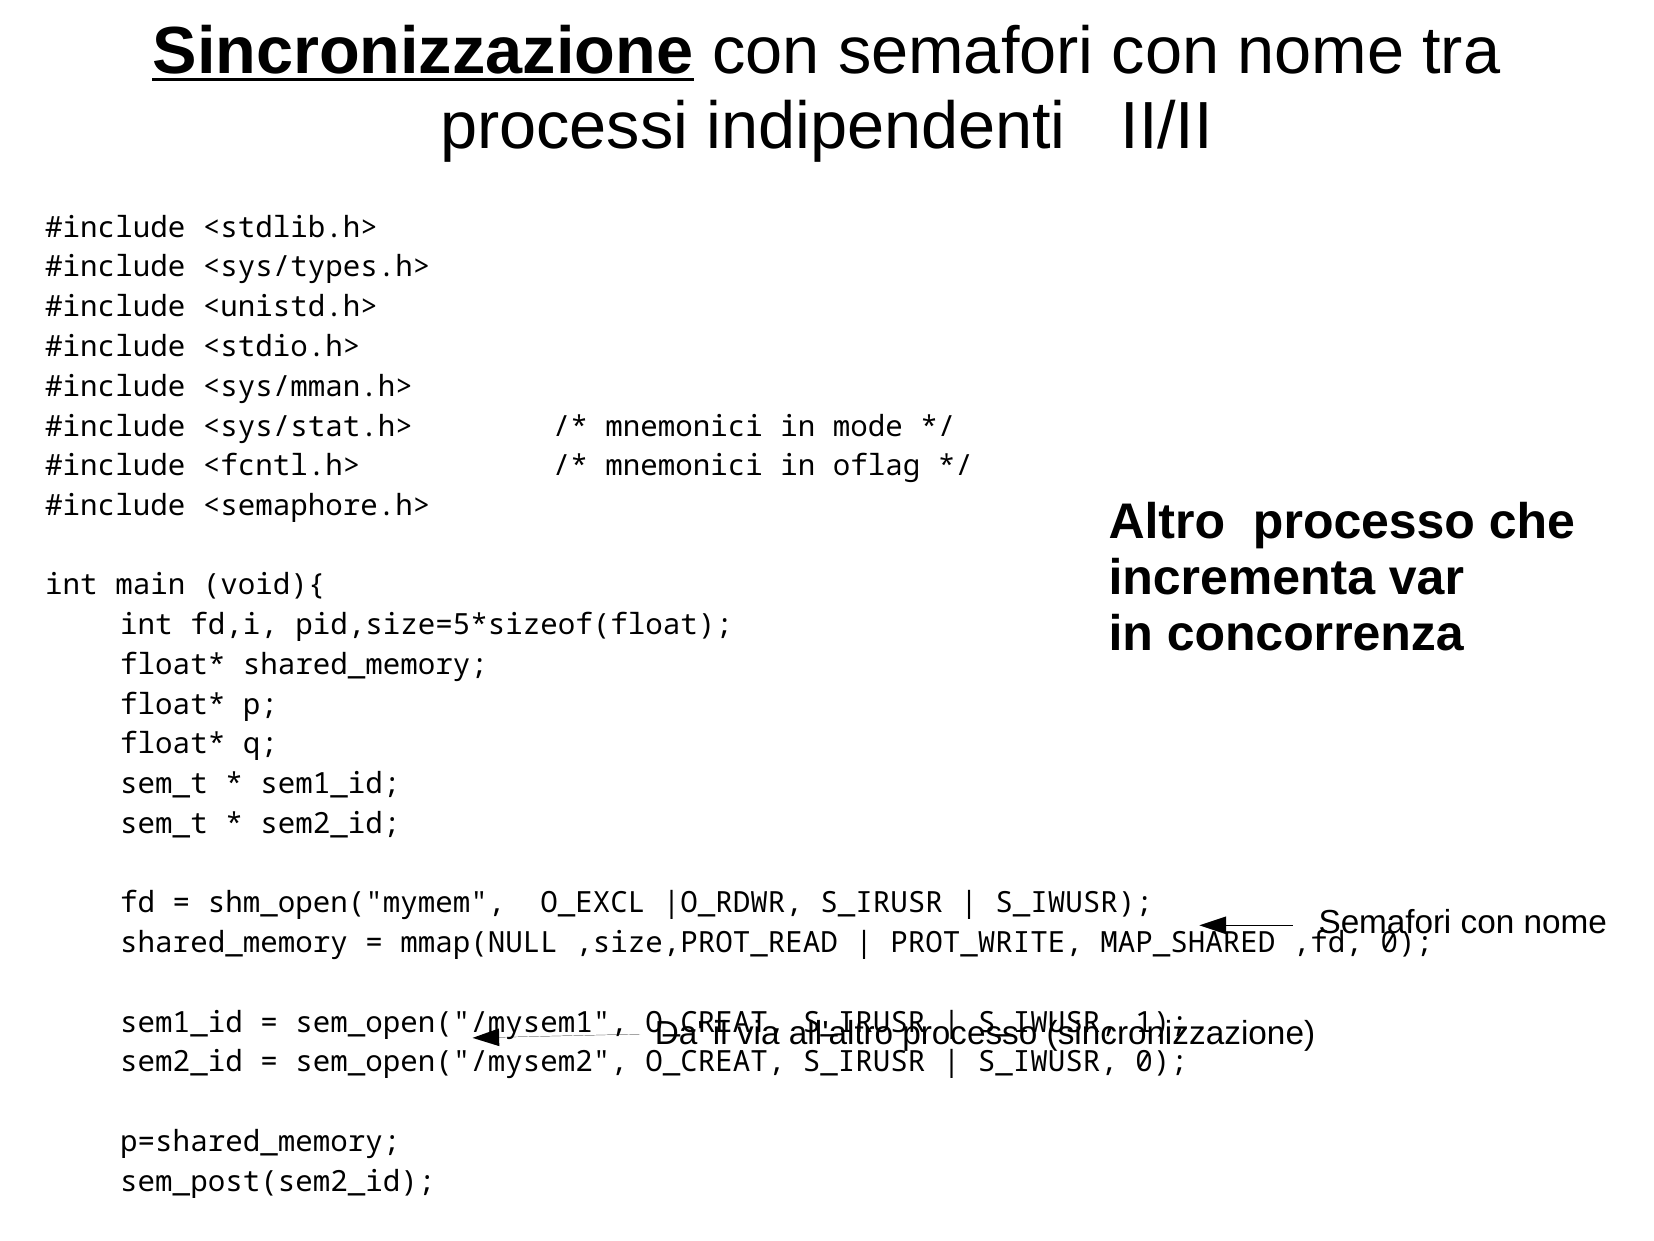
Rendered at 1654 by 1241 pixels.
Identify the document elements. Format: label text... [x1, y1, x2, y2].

text_box Da' il via all'altro processo (sincronizzazione) [640, 1007, 1521, 1060]
text_box Altro processo che incrementa var in concorrenza [1093, 485, 1654, 670]
text_box Semafori con nome [1303, 896, 1628, 949]
title Sincronizzazione con semafori con nome tra processi indipendenti II/II [82, 0, 1571, 192]
text_box #include <stdlib.h> #include <sys/types.h> #include <unistd.h> #include <stdio.h> #include <sys/mman.h> #include <sys/stat.h> /* mnemonici in mode */ #include <fcntl.h> /* mnemonici in oflag */ #include <semaphore.h> int main (void){ int fd,i, pid,size=5*sizeof(float); float* shared_memory; float* p; float* q; sem_t * sem1_id; sem_t * sem2_id; fd = shm_open("mymem", O_EXCL |O_RDWR, S_IRUSR | S_IWUSR); shared_memory = mmap(NULL ,size,PROT_READ | PROT_WRITE, MAP_SHARED ,fd, 0); sem1_id = sem_open("/mysem1", O_CREAT, S_IRUSR | S_IWUSR, 1); sem2_id = sem_open("/mysem2", O_CREAT, S_IRUSR | S_IWUSR, 0); p=shared_memory; sem_post(sem2_id); for(i=0; i<10; i++) printf ("\tsshh1 *p = %f\n", (*p)++); shm_unlink("mymem"); } [30, 198, 1622, 1234]
